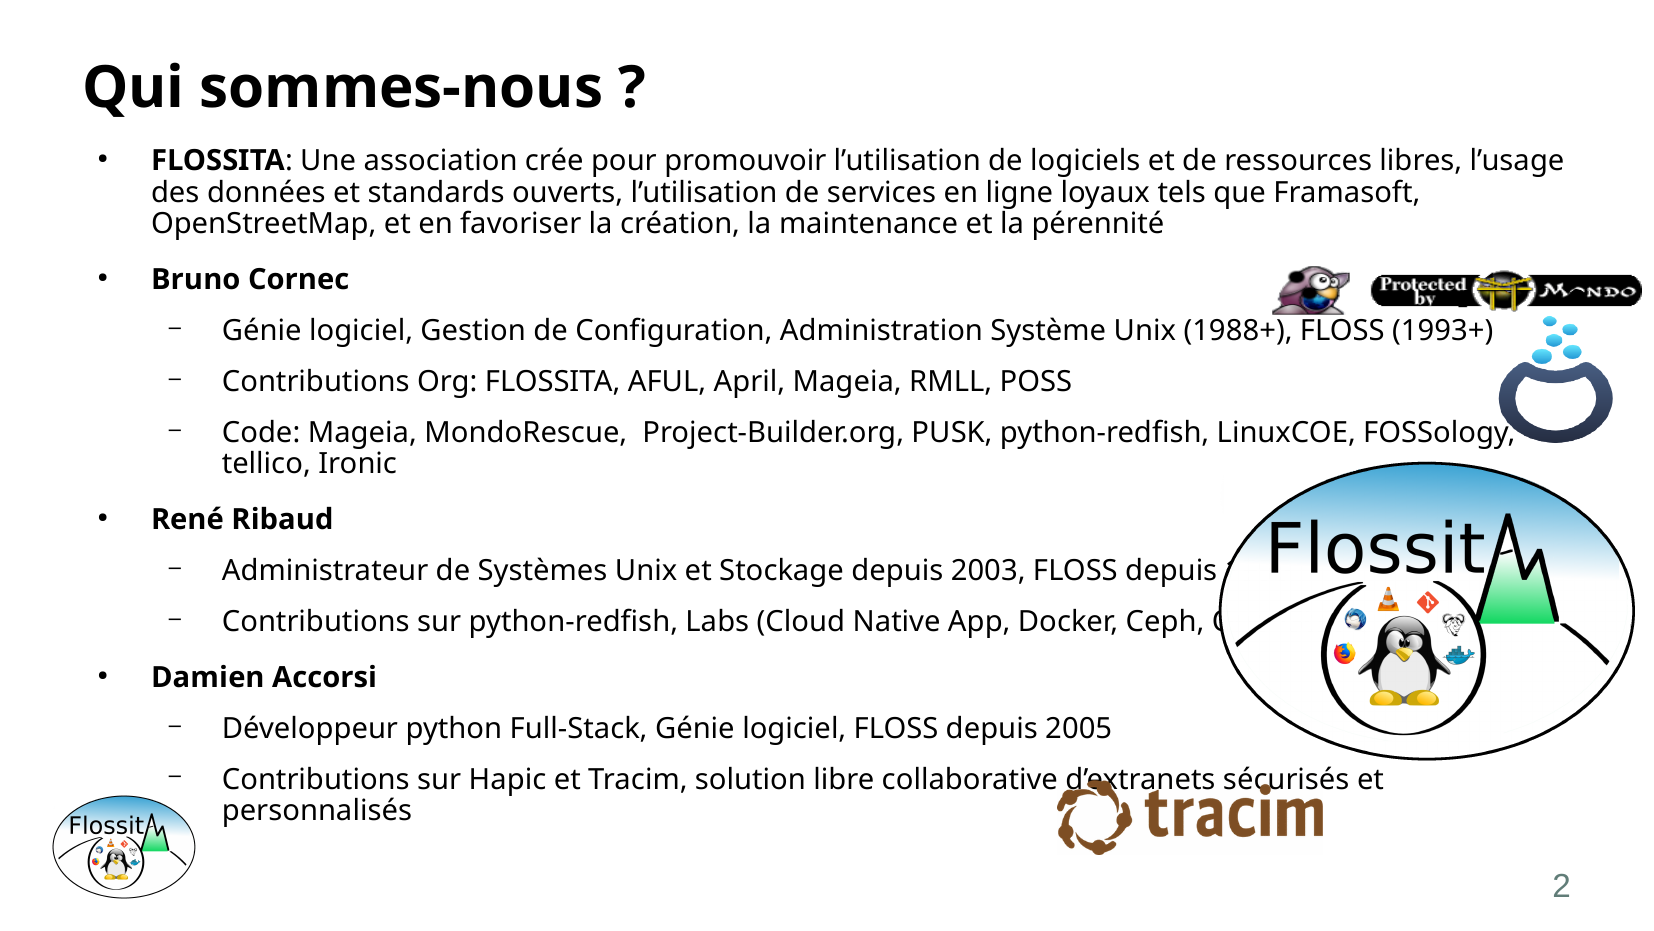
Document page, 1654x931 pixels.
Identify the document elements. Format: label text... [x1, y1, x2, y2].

picture [52, 795, 196, 899]
picture [1217, 460, 1637, 762]
picture [1057, 779, 1323, 855]
title Qui sommes-nous ? [82, 57, 1571, 138]
slide_number <numéro> [1498, 872, 1571, 904]
picture [1251, 247, 1642, 447]
list FLOSSITA: Une association crée pour promouvoir l’utilisation de logiciels et de ressources libres, l’usage des données et standards ouverts, l’utilisation de services en ligne loyaux tels que Framasoft, OpenStreetMap, et en favoriser la création, la maintenance et la pérennité Bruno Cornec Génie logiciel, Gestion de Configuration, Administration Système Unix (1988+), FLOSS (1993+) Contributions Org: FLOSSITA, AFUL, April, Mageia, RMLL, POSS Code: Mageia, MondoRescue, Project-Builder.org, PUSK, python-redfish, LinuxCOE, FOSSology, tellico, Ironic René Ribaud Administrateur de Systèmes Unix et Stockage depuis 2003, FLOSS depuis 1995 Contributions sur python-redfish, Labs (Cloud Native App, Docker, Ceph, OpenStack) Damien Accorsi Développeur python Full-Stack, Génie logiciel, FLOSS depuis 2005 Contributions sur Hapic et Tracim, solution libre collaborative d’extranets sécurisés et personnalisés [65, 138, 1589, 862]
